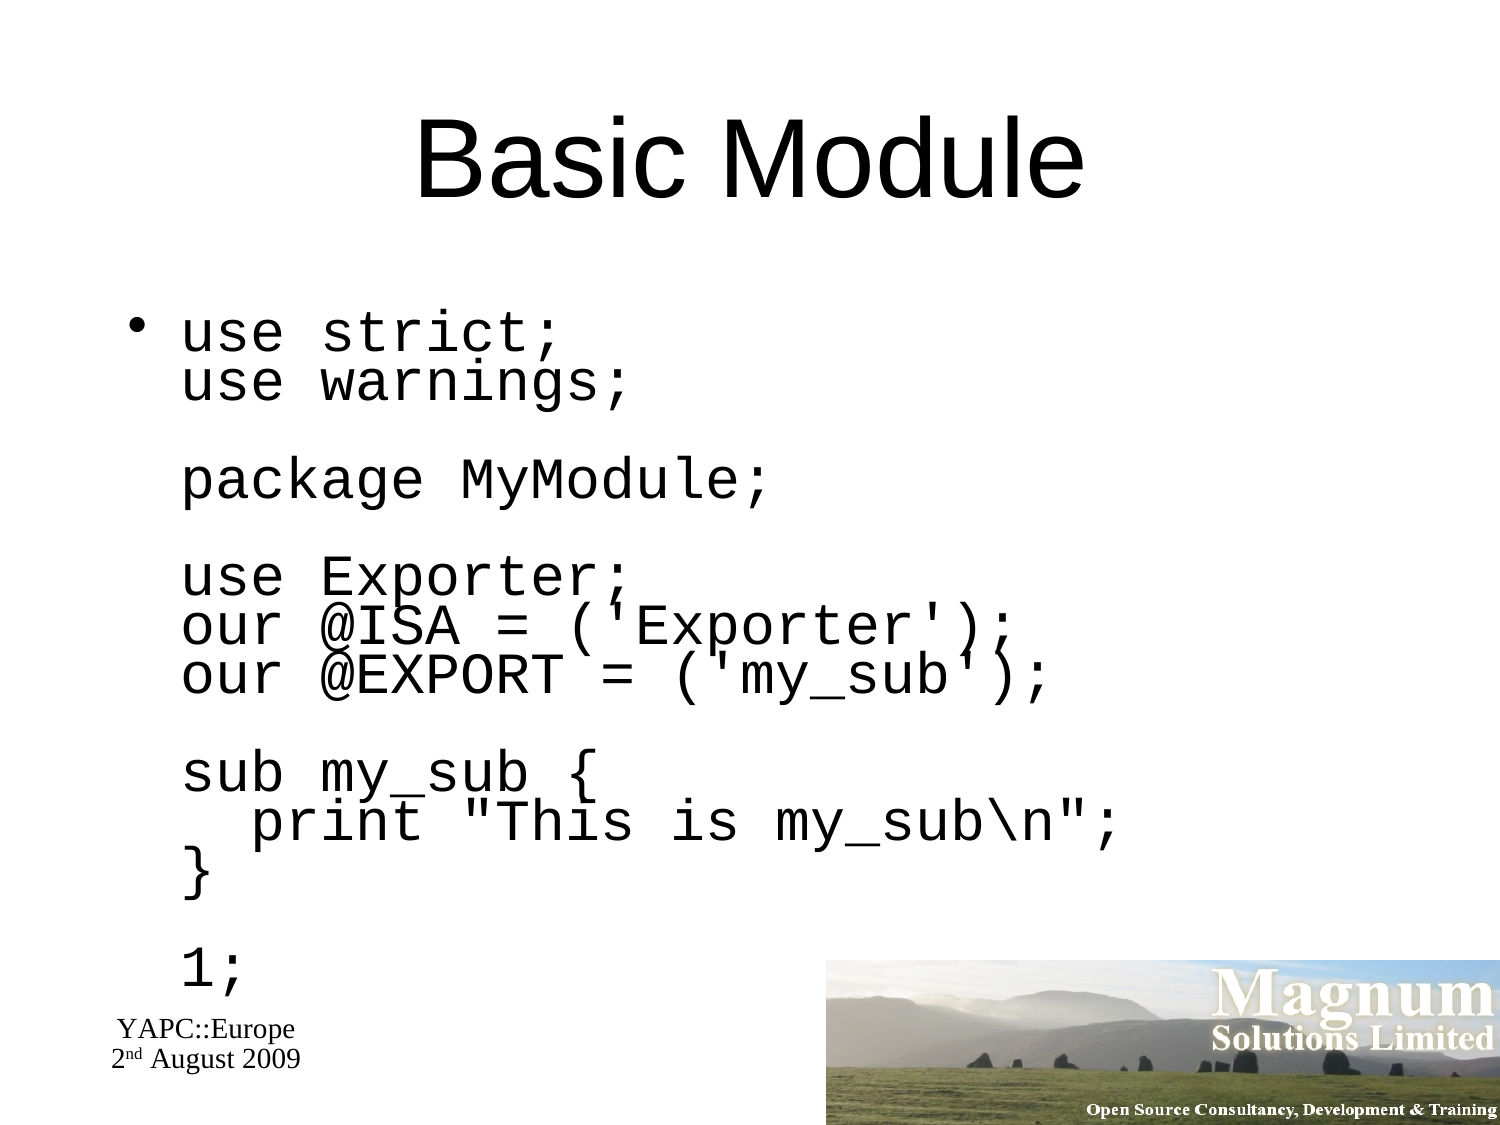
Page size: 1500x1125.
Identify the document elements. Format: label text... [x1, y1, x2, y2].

title Basic Module [110, 26, 1391, 288]
list use strict; use warnings; package MyModule; use Exporter; our @ISA = ('Exporter'); our @EXPORT = ('my_sub'); sub my_sub { print "This is my_sub\n"; } 1; [110, 312, 1391, 1014]
picture [826, 960, 1500, 1125]
